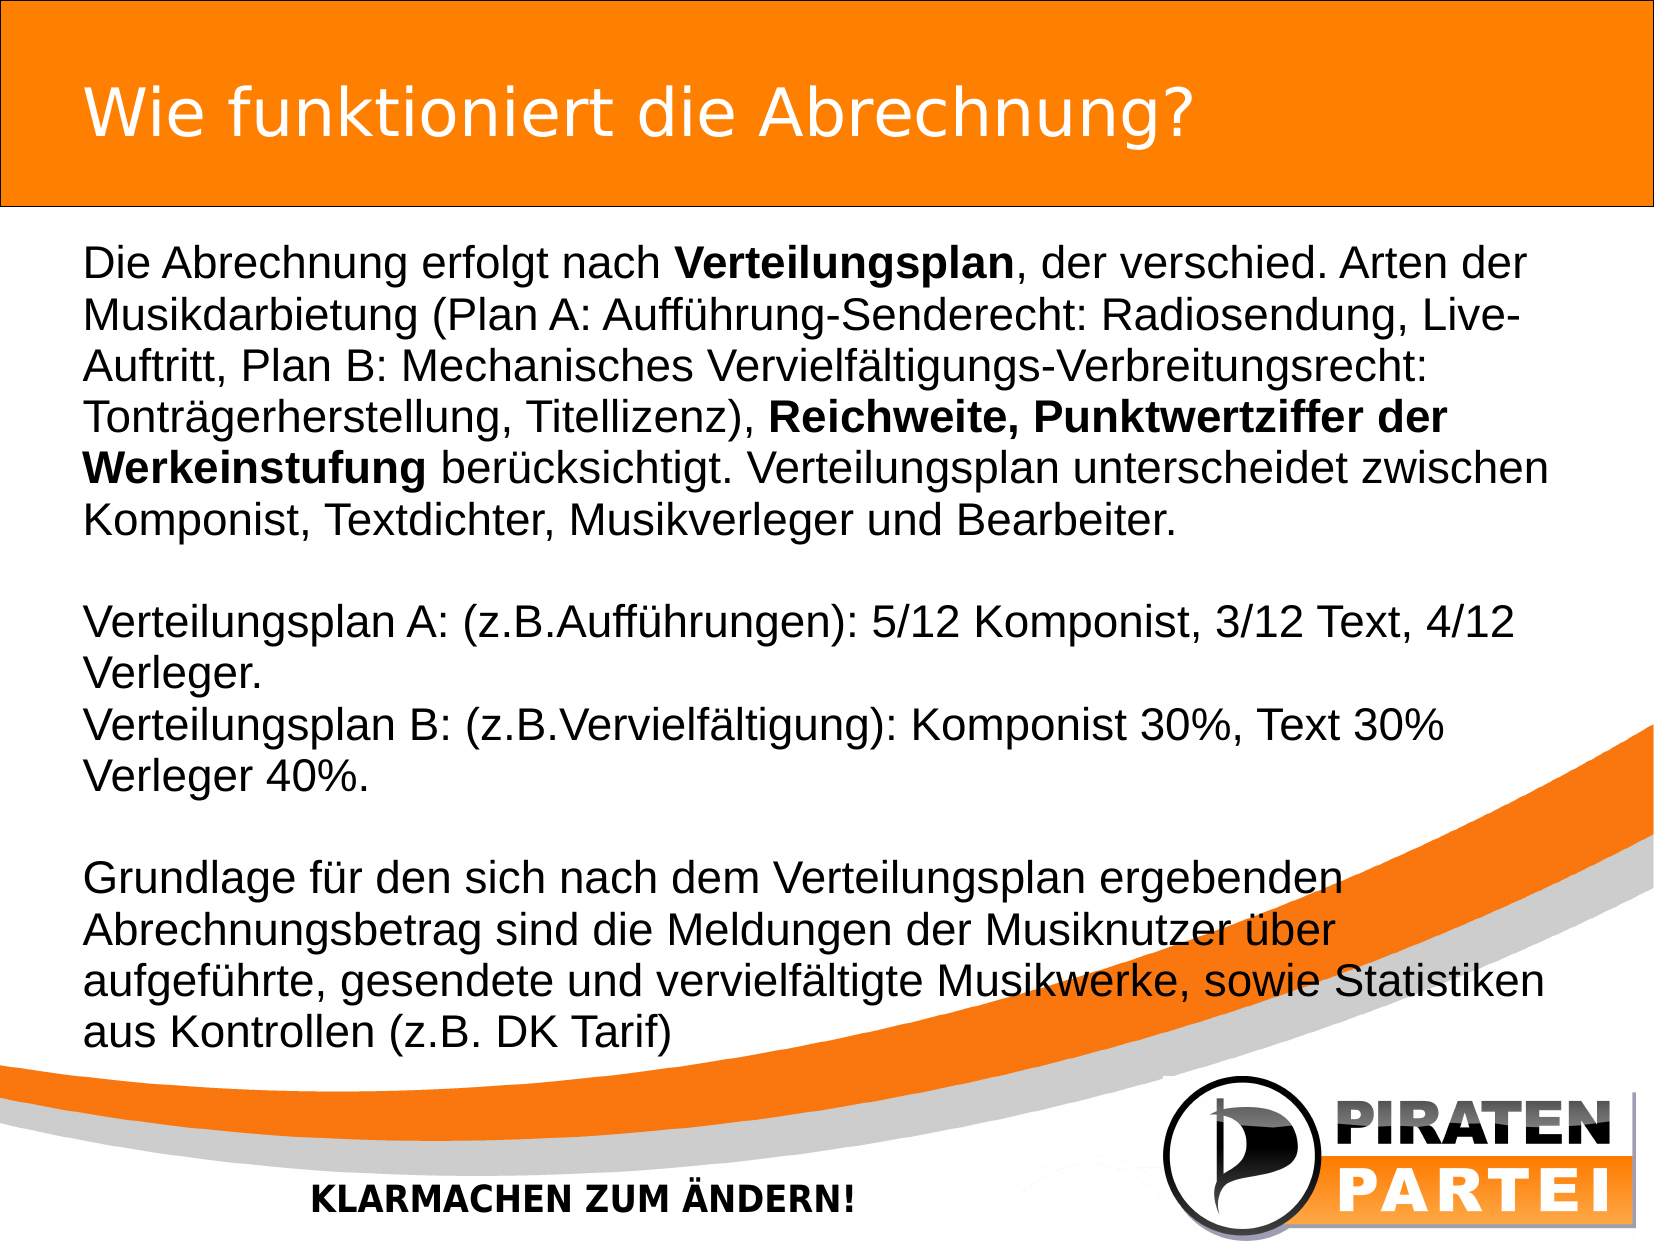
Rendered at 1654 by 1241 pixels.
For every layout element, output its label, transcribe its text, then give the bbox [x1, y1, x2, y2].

picture [392, 1190, 399, 1197]
picture [796, 1190, 803, 1197]
picture [745, 1190, 756, 1199]
picture [0, 699, 1654, 1241]
title Wie funktioniert die Abrechnung? [82, 56, 1571, 170]
subtitle Die Abrechnung erfolgt nach Verteilungsplan, der verschied. Arten der Musikdarbietung (Plan A: Aufführung-Senderecht: Radiosendung, Live-Auftritt, Plan B: Mechanisches Vervielfältigungs-Verbreitungsrecht: Tonträgerherstellung, Titellizenz), Reichweite, Punktwertziffer der Werkeinstufung berücksichtigt. Verteilungsplan unterscheidet zwischen Komponist, Textdichter, Musikverleger und Bearbeiter. Verteilungsplan A: (z.B.Aufführungen): 5/12 Komponist, 3/12 Text, 4/12 Verleger. Verteilungsplan B: (z.B.Vervielfältigung): Komponist 30%, Text 30% Verleger 40%. Grundlage für den sich nach dem Verteilungsplan ergebenden Abrechnungsbetrag sind die Meldungen der Musiknutzer über aufgeführte, gesendete und vervielfältigte Musikwerke, sowie Statistiken aus Kontrollen (z.B. DK Tarif) [82, 237, 1571, 1161]
